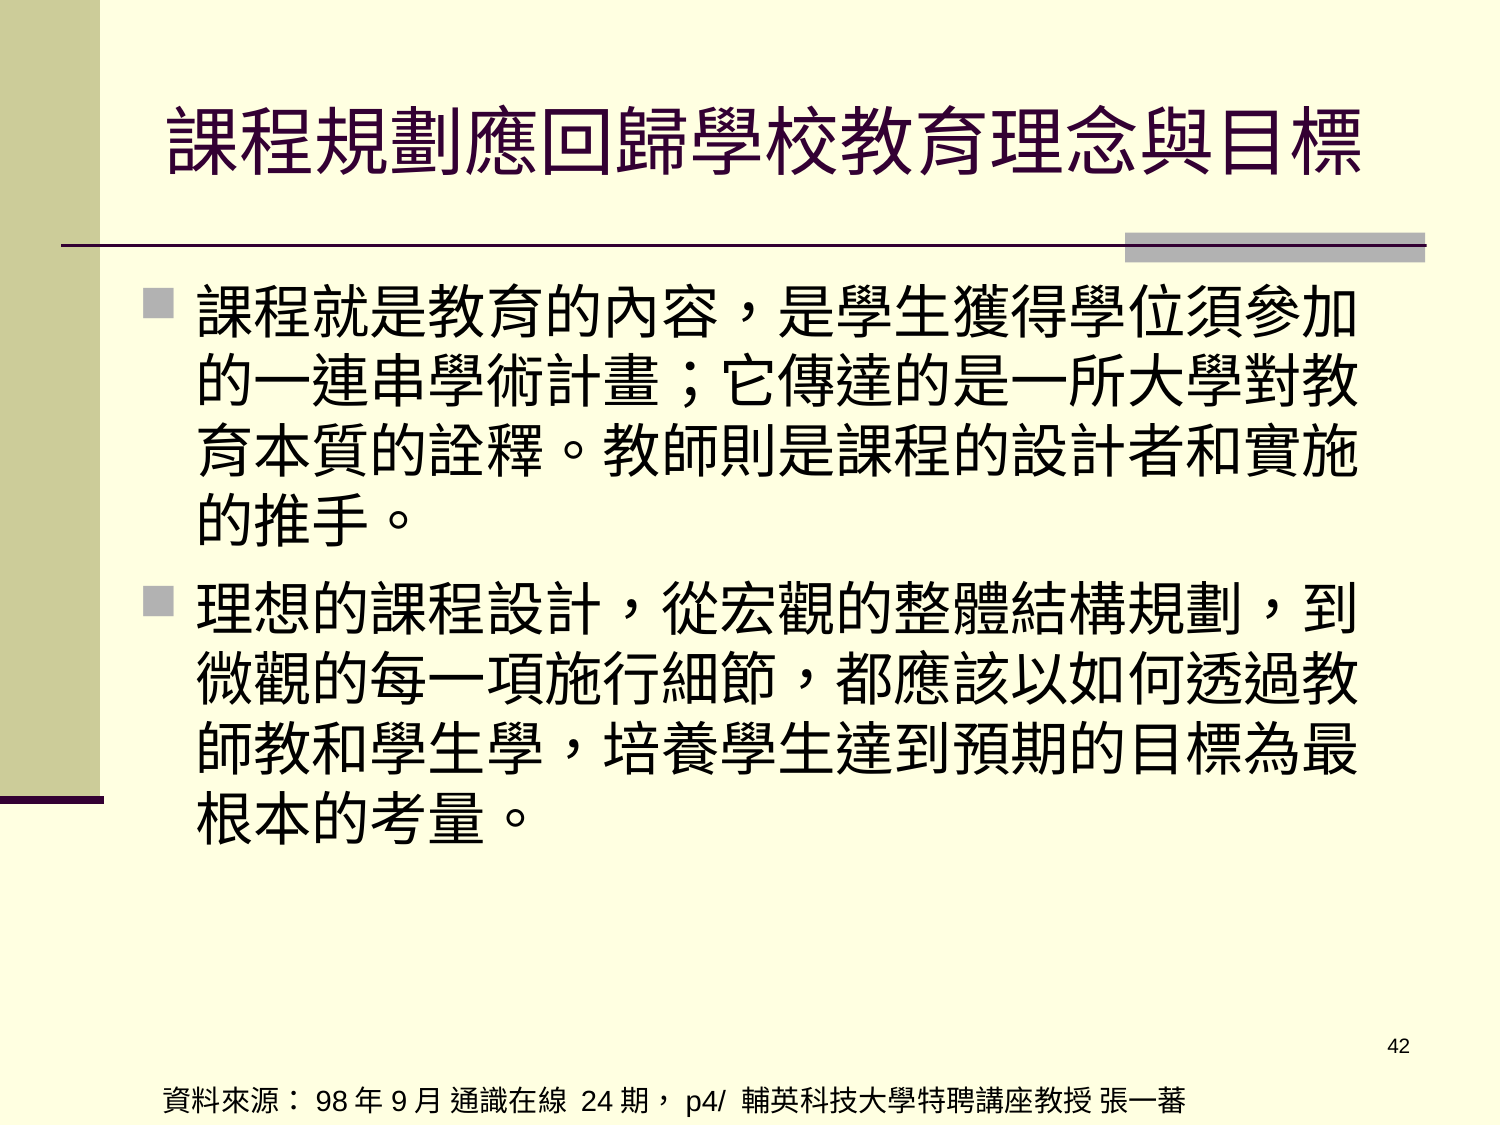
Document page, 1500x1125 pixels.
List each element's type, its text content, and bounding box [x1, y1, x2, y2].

title 課程規劃應回歸學校教育理念與目標 [150, 45, 1426, 234]
list 課程就是教育的內容，是學生獲得學位須參加的一連串學術計畫；它傳達的是一所大學對教育本質的詮釋。教師則是課程的設計者和實施的推手。 理想的課程設計，從宏觀的整體結構規劃，到微觀的每一項施行細節，都應該以如何透過教師教和學生學，培養學生達到預期的目標為最根本的考量。 [123, 267, 1399, 1011]
text_box 資料來源：98年9月 通識在線 24期，p4/ 輔英科技大學特聘講座教授 張一蕃 [147, 1074, 1389, 1125]
